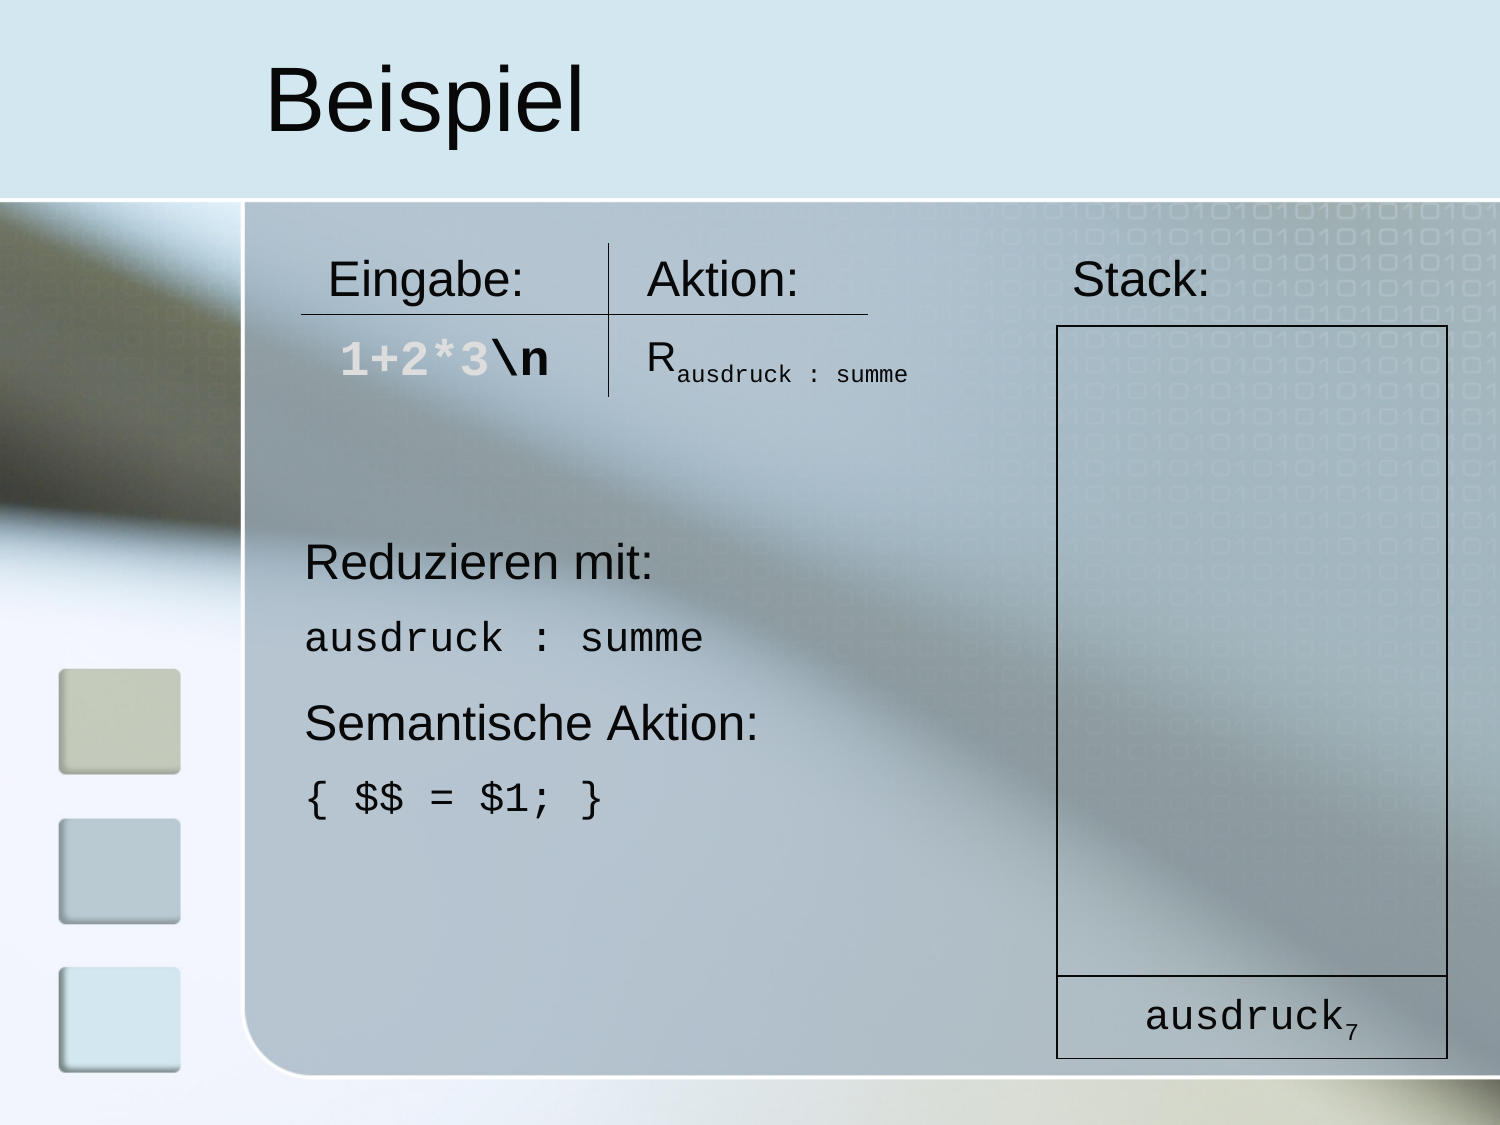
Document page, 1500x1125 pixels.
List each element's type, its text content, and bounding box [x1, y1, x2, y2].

text_box Rausdruck : summe [631, 326, 1057, 398]
title Beispiel [249, 12, 1461, 188]
text_box 1+2*3\n [324, 326, 585, 399]
text_box Eingabe: [312, 243, 550, 314]
picture [0, 0, 1500, 1125]
text_box Reduzieren mit: ausdruck : summe Semantische Aktion: { $$ = $1; } [289, 527, 1022, 832]
text_box Aktion: [632, 243, 822, 314]
text_box ausdruck7 [1056, 987, 1447, 1056]
text_box Stack: [1057, 243, 1459, 315]
